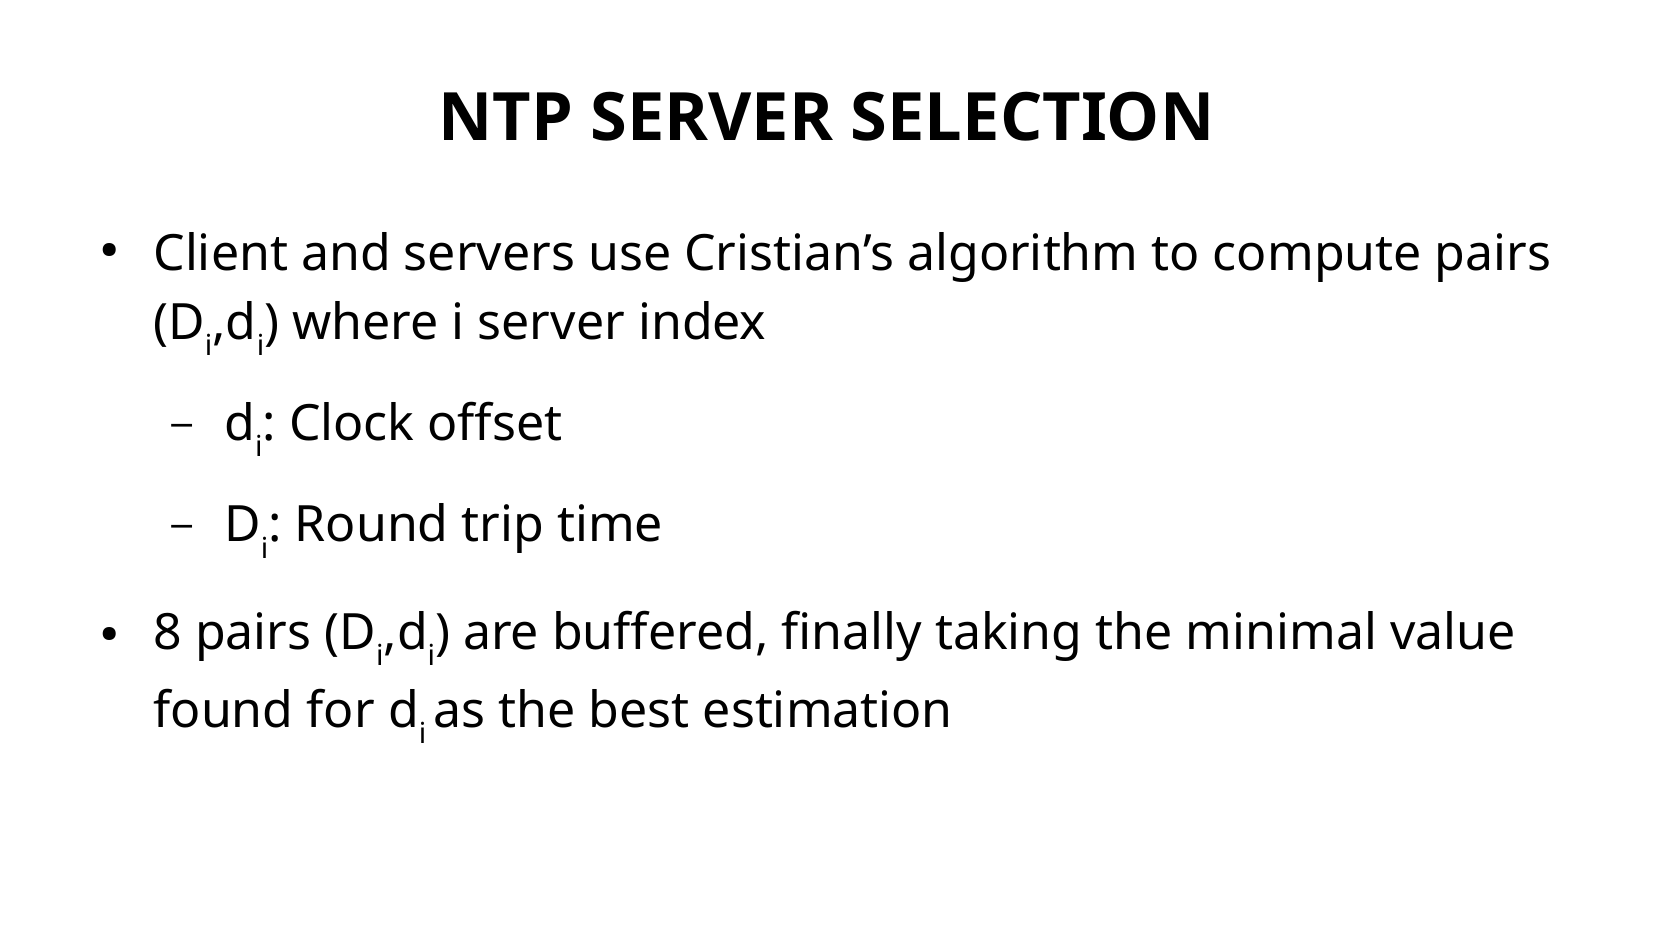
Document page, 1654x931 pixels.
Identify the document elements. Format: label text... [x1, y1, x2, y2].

list Client and servers use Cristian’s algorithm to compute pairs (Di,di) where i server index di: Clock offset Di: Round trip time 8 pairs (Di,di) are buffered, finally taking the minimal value found for di as the best estimation [82, 217, 1571, 757]
title NTP SERVER SELECTION [82, 36, 1571, 193]
